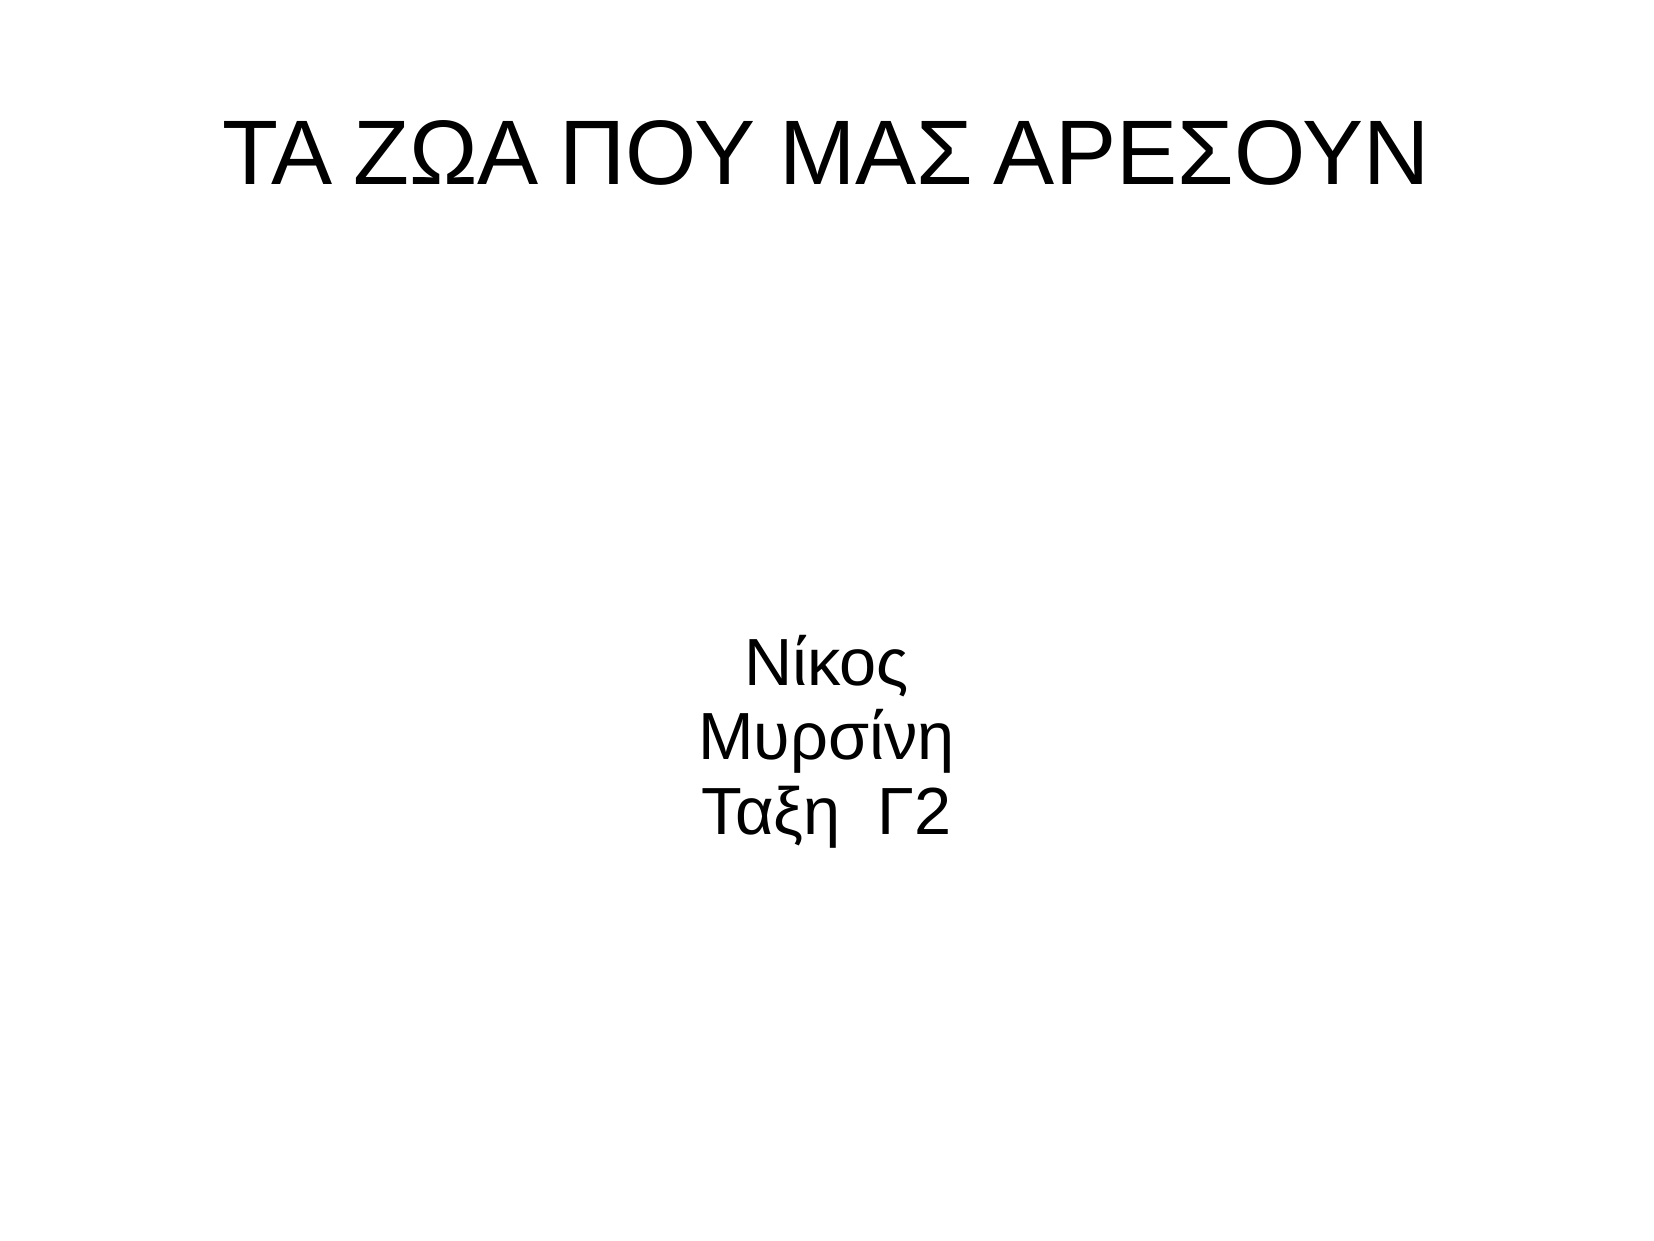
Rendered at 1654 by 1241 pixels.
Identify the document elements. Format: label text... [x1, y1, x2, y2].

title ΤΑ ΖΩΑ ΠΟΥ ΜΑΣ ΑΡΕΣΟΥΝ [82, 49, 1571, 257]
subtitle Νίκος Μυρσίνη Ταξη Γ2 [82, 290, 1571, 1109]
